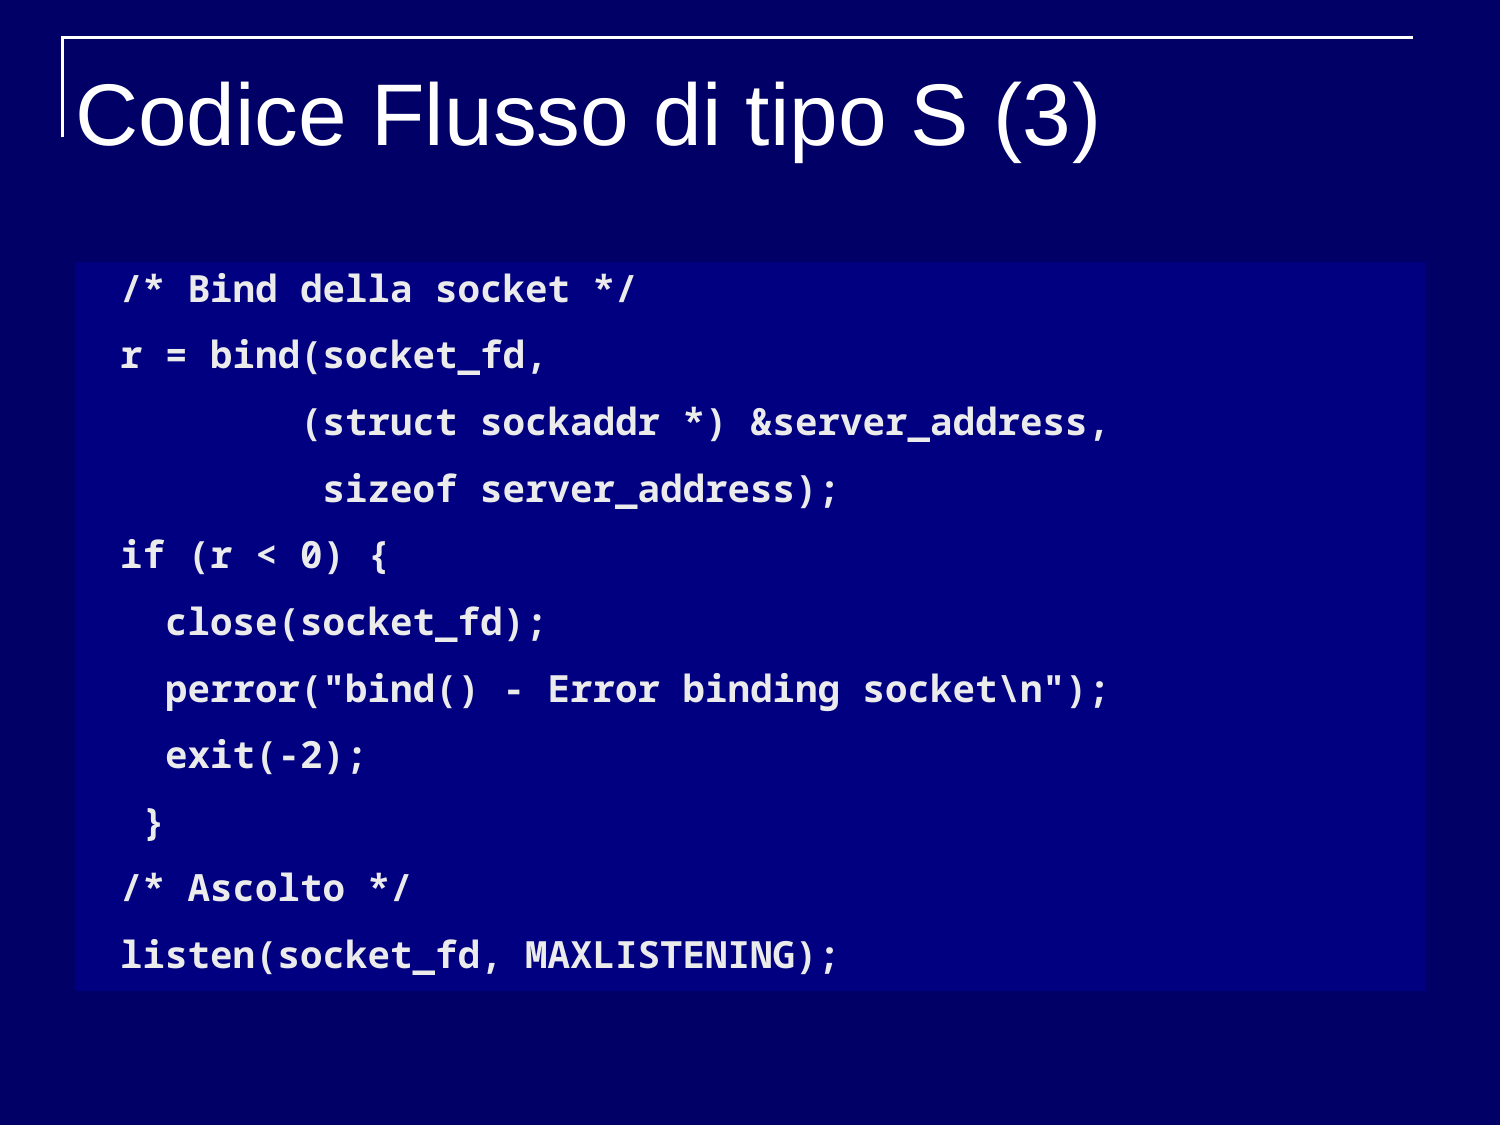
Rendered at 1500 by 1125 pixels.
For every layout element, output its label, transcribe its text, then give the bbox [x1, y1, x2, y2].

title Codice Flusso di tipo S (3) [75, 52, 1426, 178]
list /* Bind della socket */ r = bind(socket_fd, (struct sockaddr *) &server_address, sizeof server_address); if (r < 0) { close(socket_fd); perror("bind() - Error binding socket\n"); exit(-2); } /* Ascolto */ listen(socket_fd, MAXLISTENING); [75, 262, 1426, 991]
